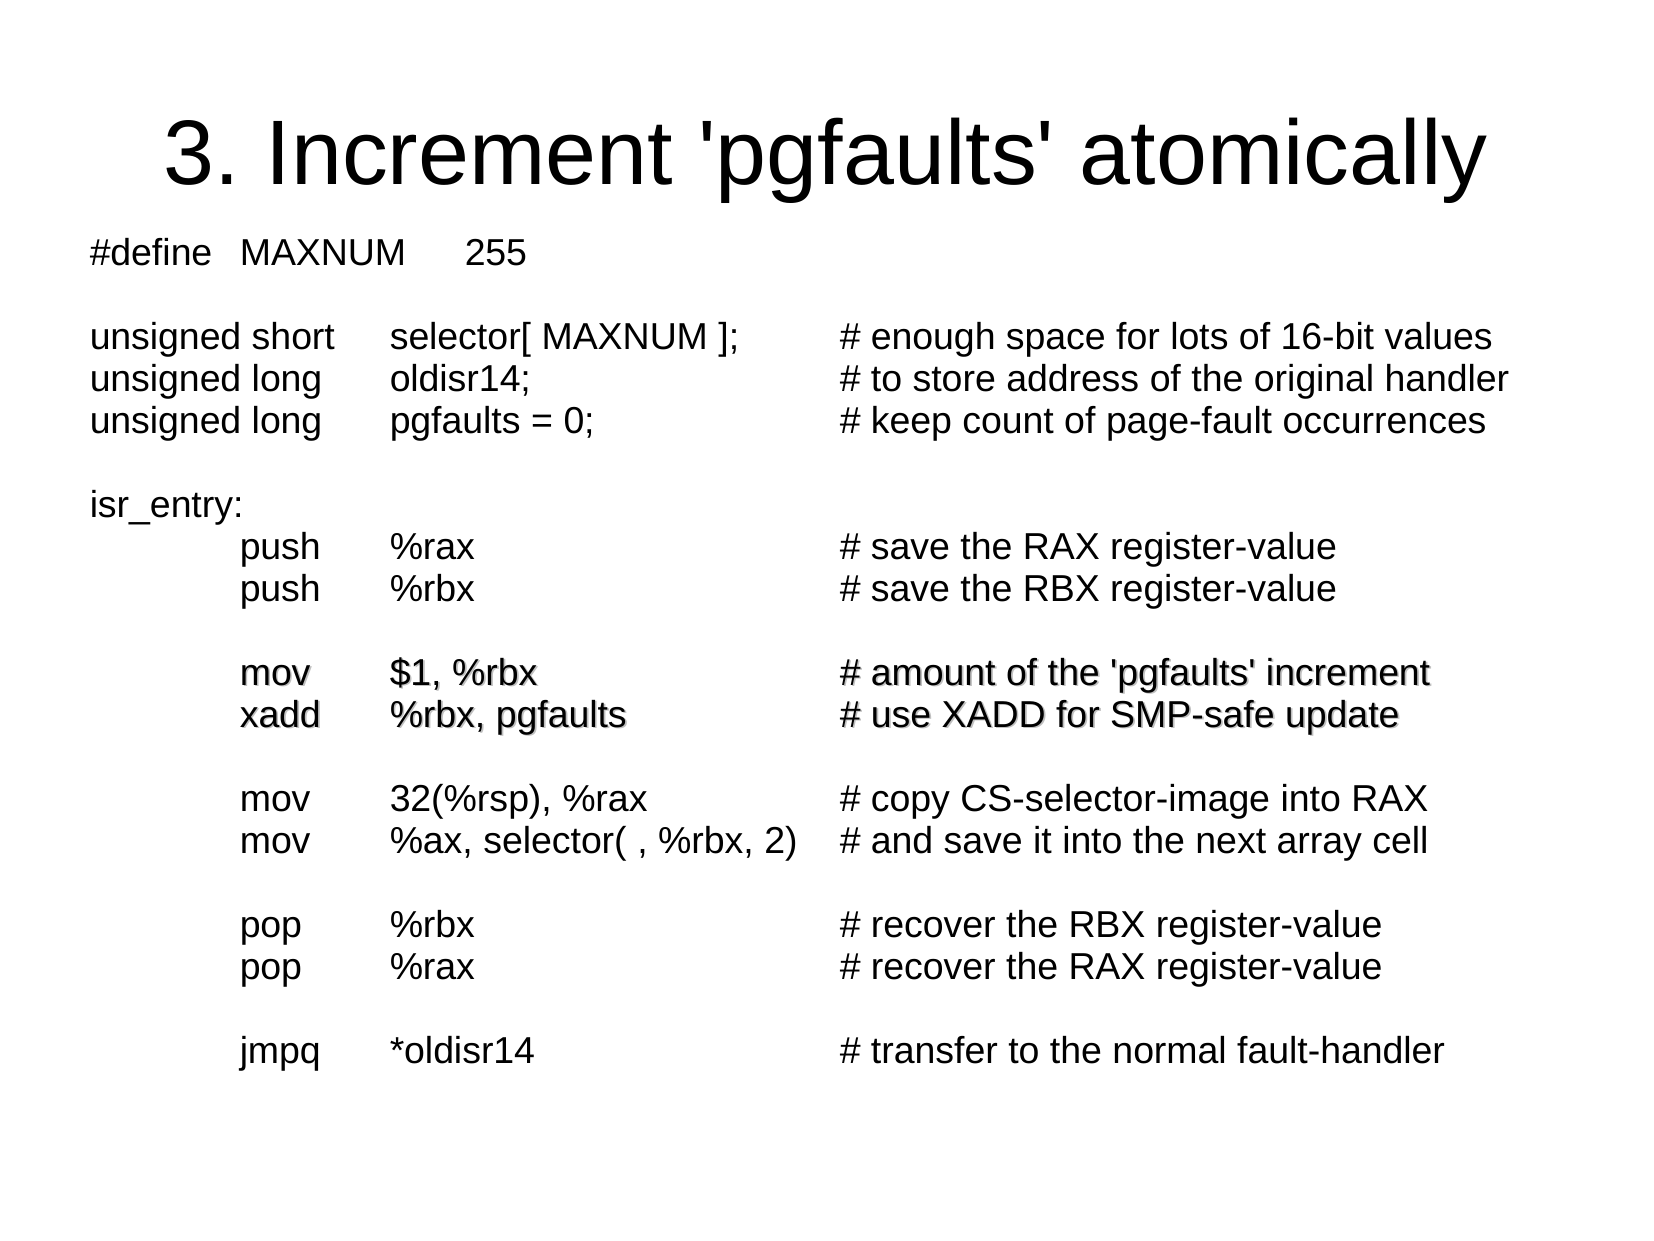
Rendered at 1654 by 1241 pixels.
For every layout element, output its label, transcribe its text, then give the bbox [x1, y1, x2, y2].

text_box #define MAXNUM 255 unsigned short selector[ MAXNUM ]; # enough space for lots of 16-bit values unsigned long oldisr14; # to store address of the original handler unsigned long pgfaults = 0; # keep count of page-fault occurrences isr_entry: push %rax # save the RAX register-value push %rbx # save the RBX register-value mov $1, %rbx # amount of the 'pgfaults' increment xadd %rbx, pgfaults # use XADD for SMP-safe update mov 32(%rsp), %rax # copy CS-selector-image into RAX mov %ax, selector( , %rbx, 2) # and save it into the next array cell pop %rbx # recover the RBX register-value pop %rax # recover the RAX register-value jmpq *oldisr14 # transfer to the normal fault-handler [75, 223, 1538, 1121]
title 3. Increment 'pgfaults' atomically [82, 49, 1571, 257]
